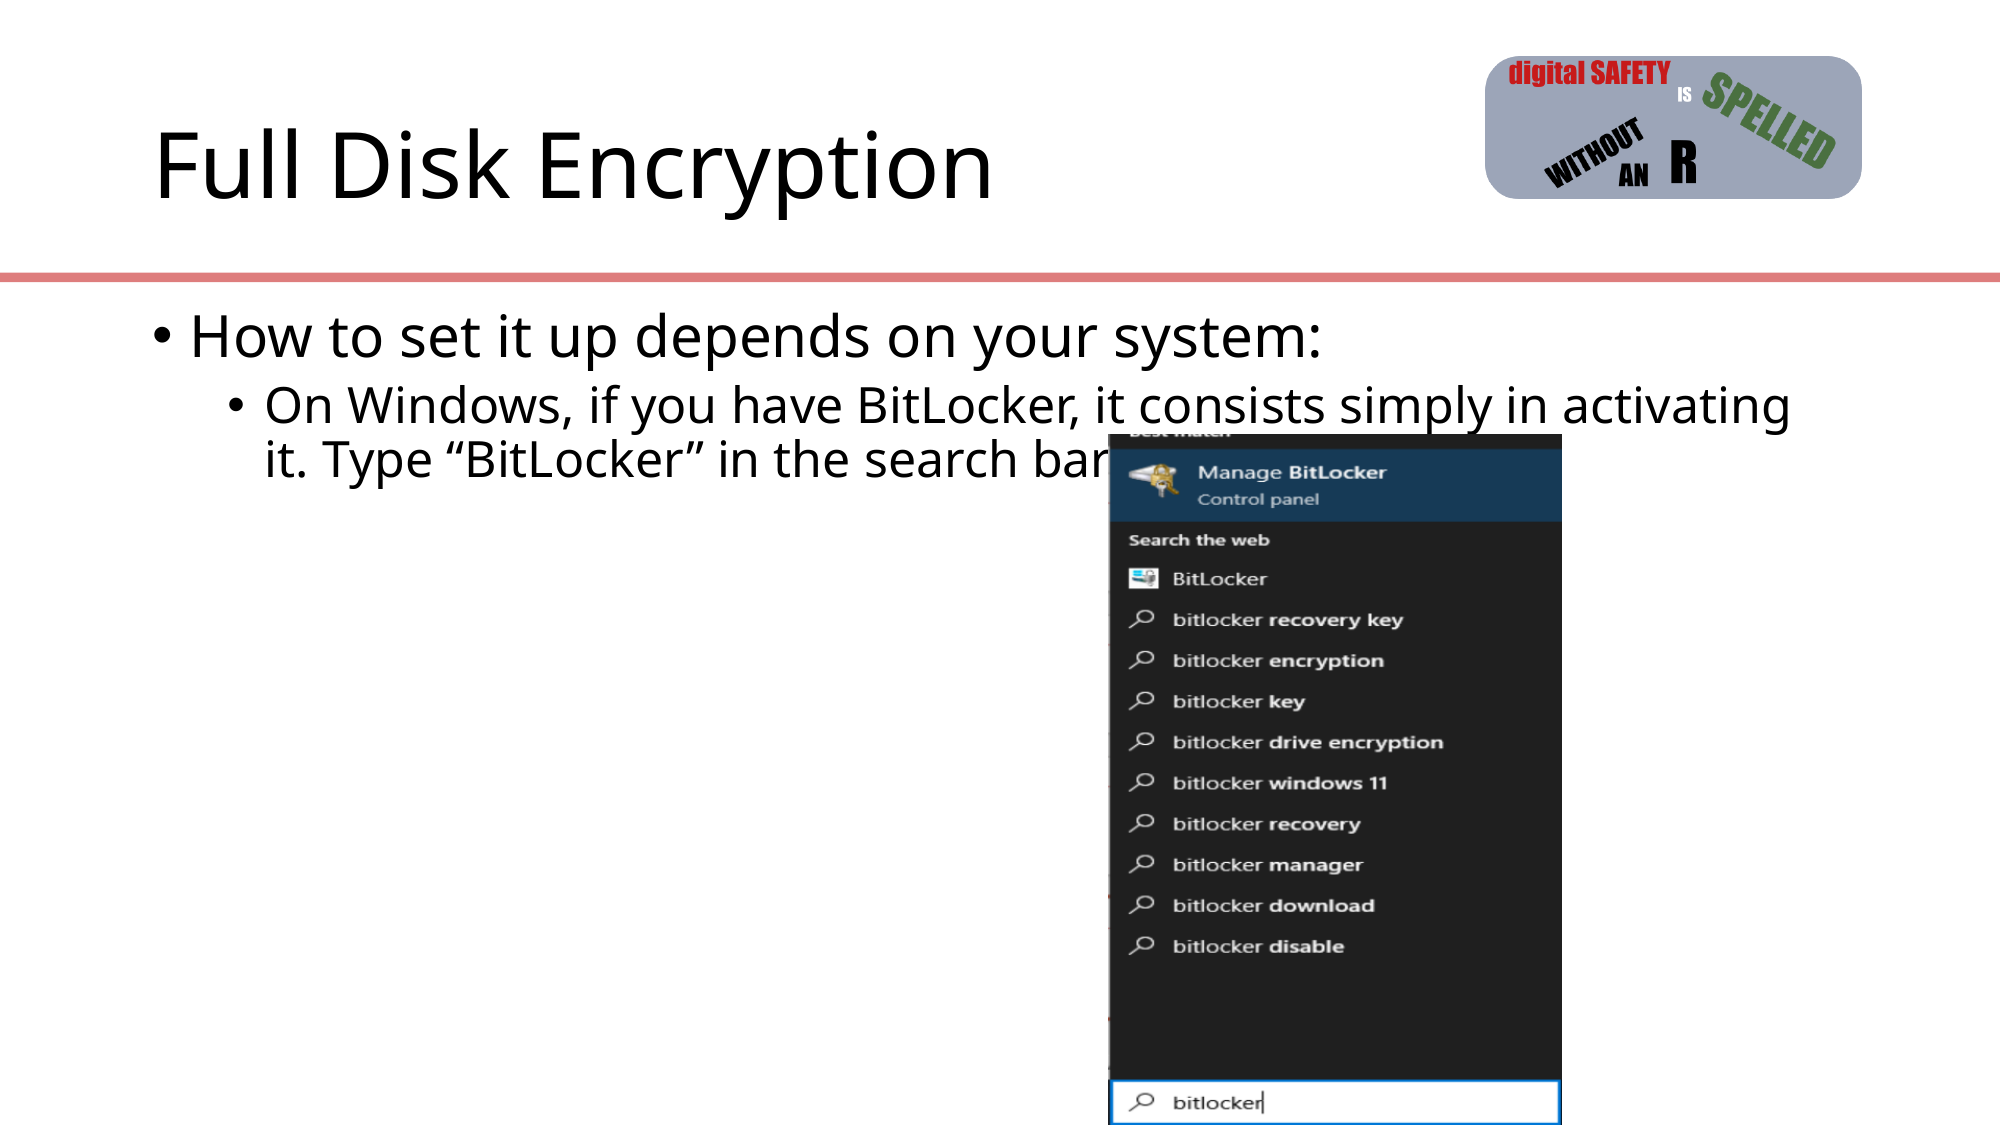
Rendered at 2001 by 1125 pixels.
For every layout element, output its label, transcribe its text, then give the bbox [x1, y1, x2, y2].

picture [1108, 434, 1562, 1125]
list How to set it up depends on your system: On Windows, if you have BitLocker, it consists simply in activating it. Type “BitLocker” in the search bar [137, 299, 1863, 1014]
title Full Disk Encryption [137, 59, 1863, 278]
